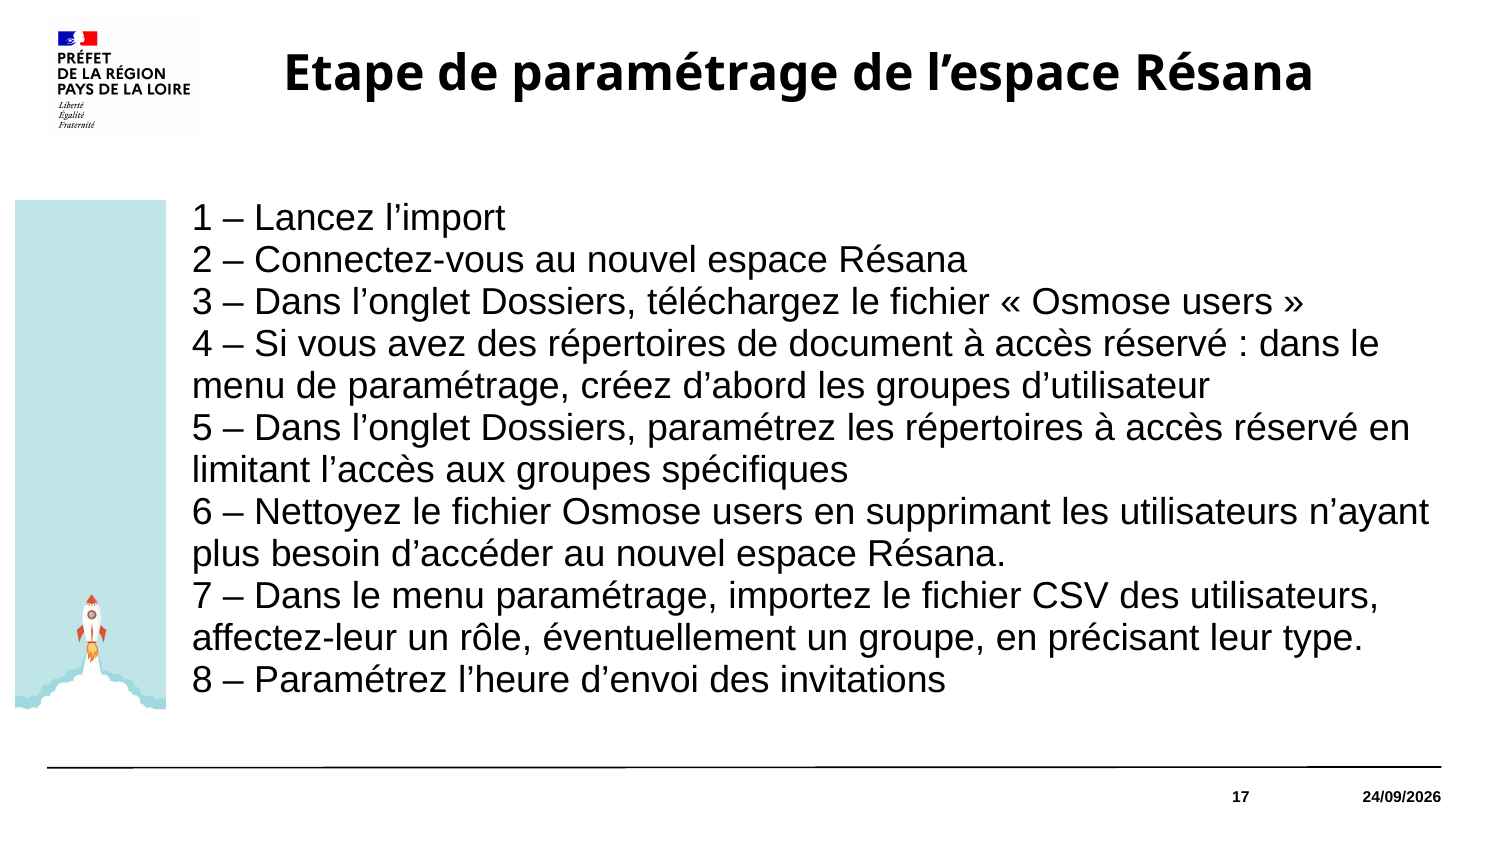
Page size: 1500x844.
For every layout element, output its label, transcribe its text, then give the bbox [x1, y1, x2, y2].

text_box 1 – Lancez l’import 2 – Connectez-vous au nouvel espace Résana 3 – Dans l’onglet Dossiers, téléchargez le fichier « Osmose users » 4 – Si vous avez des répertoires de document à accès réservé : dans le menu de paramétrage, créez d’abord les groupes d’utilisateur 5 – Dans l’onglet Dossiers, paramétrez les répertoires à accès réservé en limitant l’accès aux groupes spécifiques 6 – Nettoyez le fichier Osmose users en supprimant les utilisateurs n’ayant plus besoin d’accéder au nouvel espace Résana. 7 – Dans le menu paramétrage, importez le fichier CSV des utilisateurs, affectez-leur un rôle, éventuellement un groupe, en précisant leur type. 8 – Paramétrez l’heure d’envoi des invitations [177, 188, 1453, 750]
title Etape de paramétrage de l’espace Résana [283, 47, 1347, 166]
picture [44, 17, 204, 142]
picture [15, 200, 166, 711]
